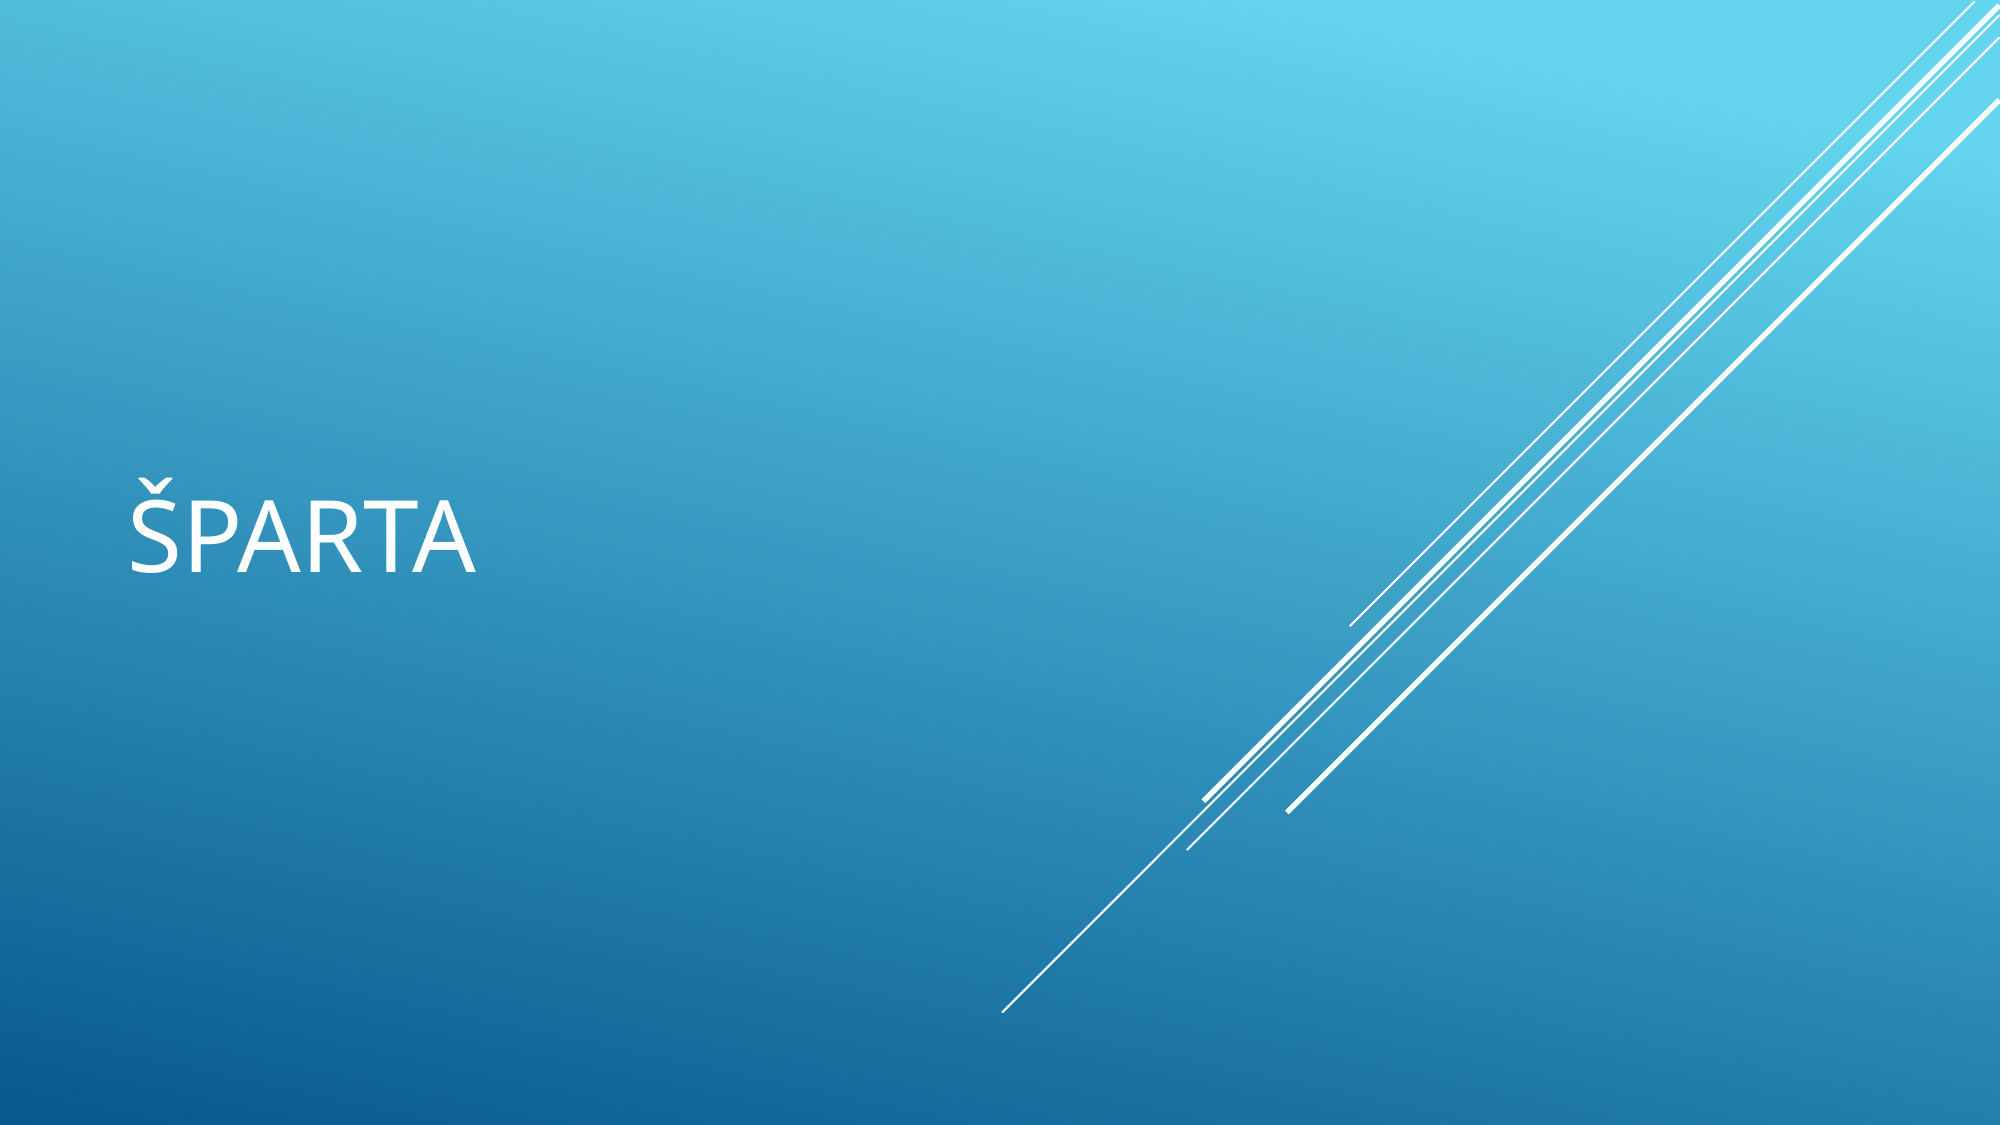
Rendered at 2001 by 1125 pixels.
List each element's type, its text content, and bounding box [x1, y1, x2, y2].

title ŠPARTA [112, 112, 1425, 600]
